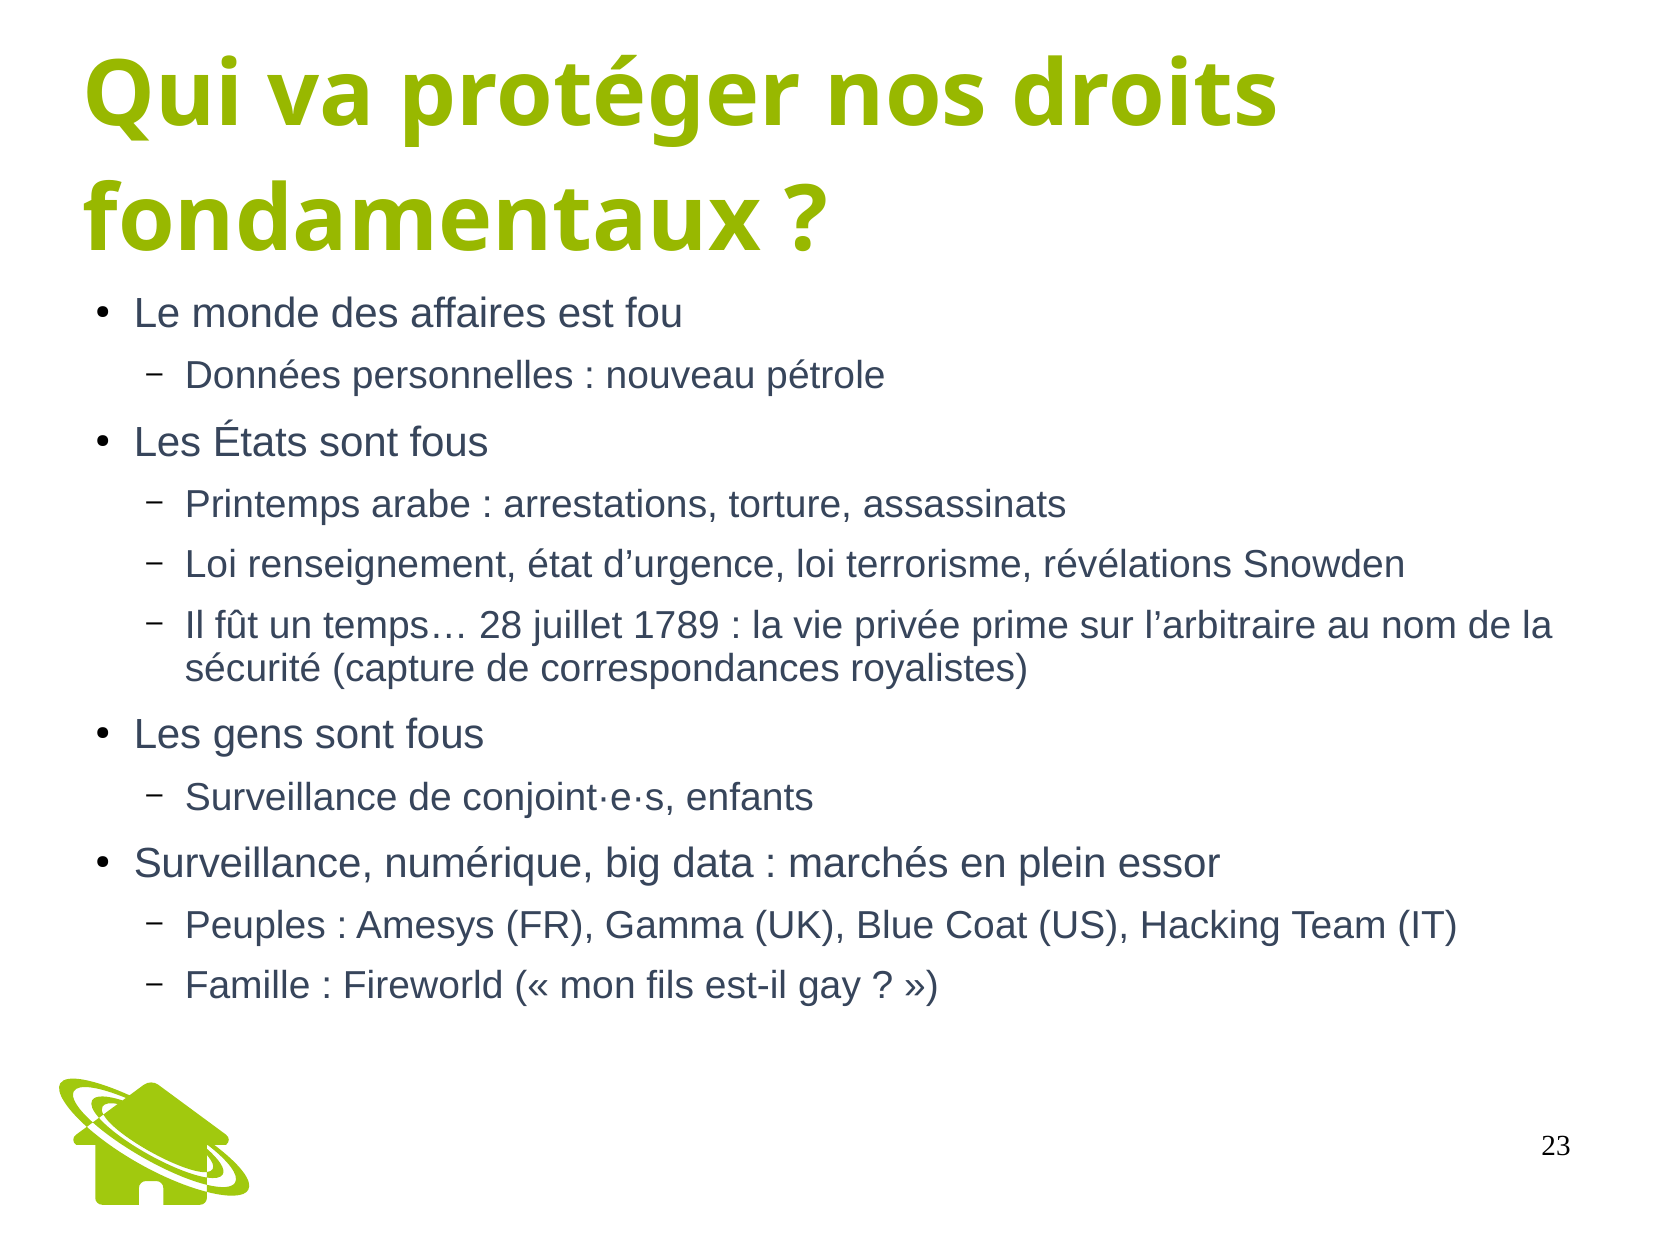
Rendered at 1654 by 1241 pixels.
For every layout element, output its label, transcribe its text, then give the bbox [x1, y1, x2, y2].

list Le monde des affaires est fou Données personnelles : nouveau pétrole Les États sont fous Printemps arabe : arrestations, torture, assassinats Loi renseignement, état d’urgence, loi terrorisme, révélations Snowden Il fût un temps… 28 juillet 1789 : la vie privée prime sur l’arbitraire au nom de la sécurité (capture de correspondances royalistes) Les gens sont fous Surveillance de conjoint·e·s, enfants Surveillance, numérique, big data : marchés en plein essor Peuples : Amesys (FR), Gamma (UK), Blue Coat (US), Hacking Team (IT) Famille : Fireworld (« mon fils est-il gay ? ») [82, 290, 1571, 1010]
title Qui va protéger nos droits fondamentaux ? [82, 49, 1571, 257]
